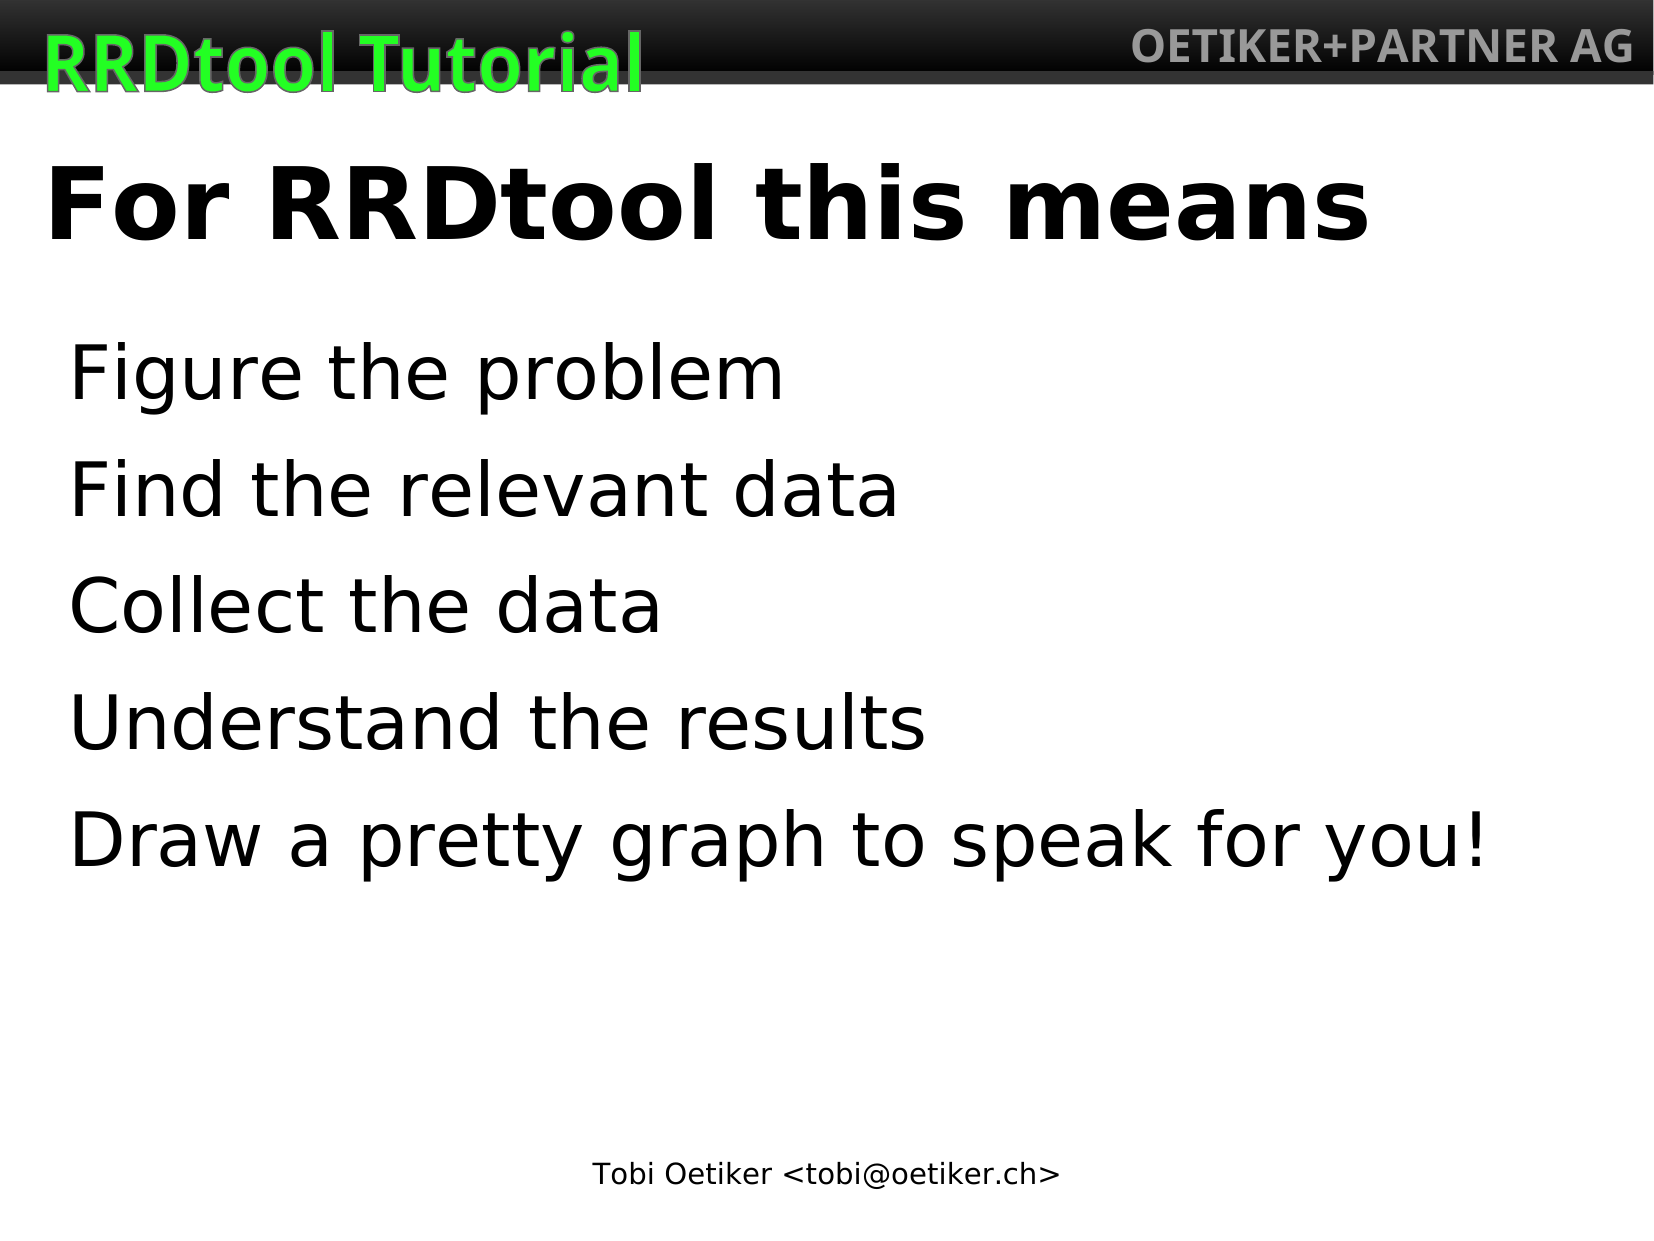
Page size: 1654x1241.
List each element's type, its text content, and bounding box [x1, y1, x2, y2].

list Figure the problem Find the relevant data Collect the data Understand the results Draw a pretty graph to speak for you! [50, 329, 1571, 1099]
title For RRDtool this means [43, 132, 1582, 277]
